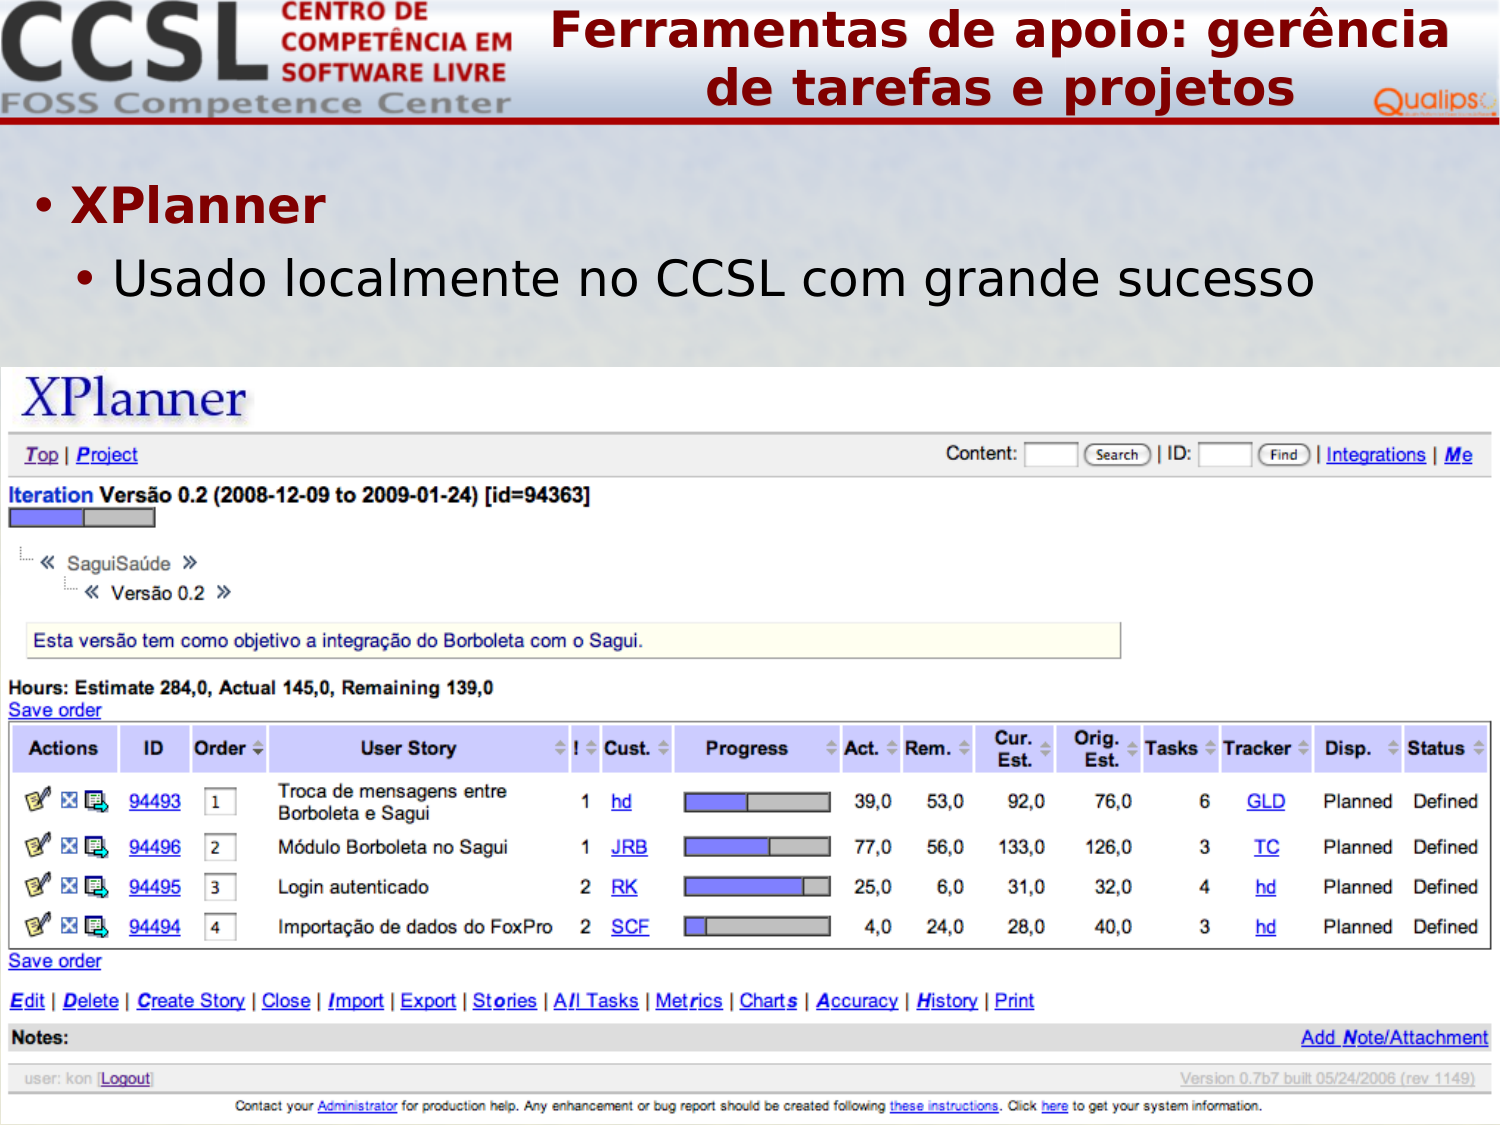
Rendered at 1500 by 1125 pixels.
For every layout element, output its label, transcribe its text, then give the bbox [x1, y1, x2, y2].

list XPlanner Usado localmente no CCSL com grande sucesso [29, 177, 1468, 309]
title Ferramentas de apoio: gerência de tarefas e projetos [501, 0, 1500, 119]
picture [0, 0, 1500, 1125]
